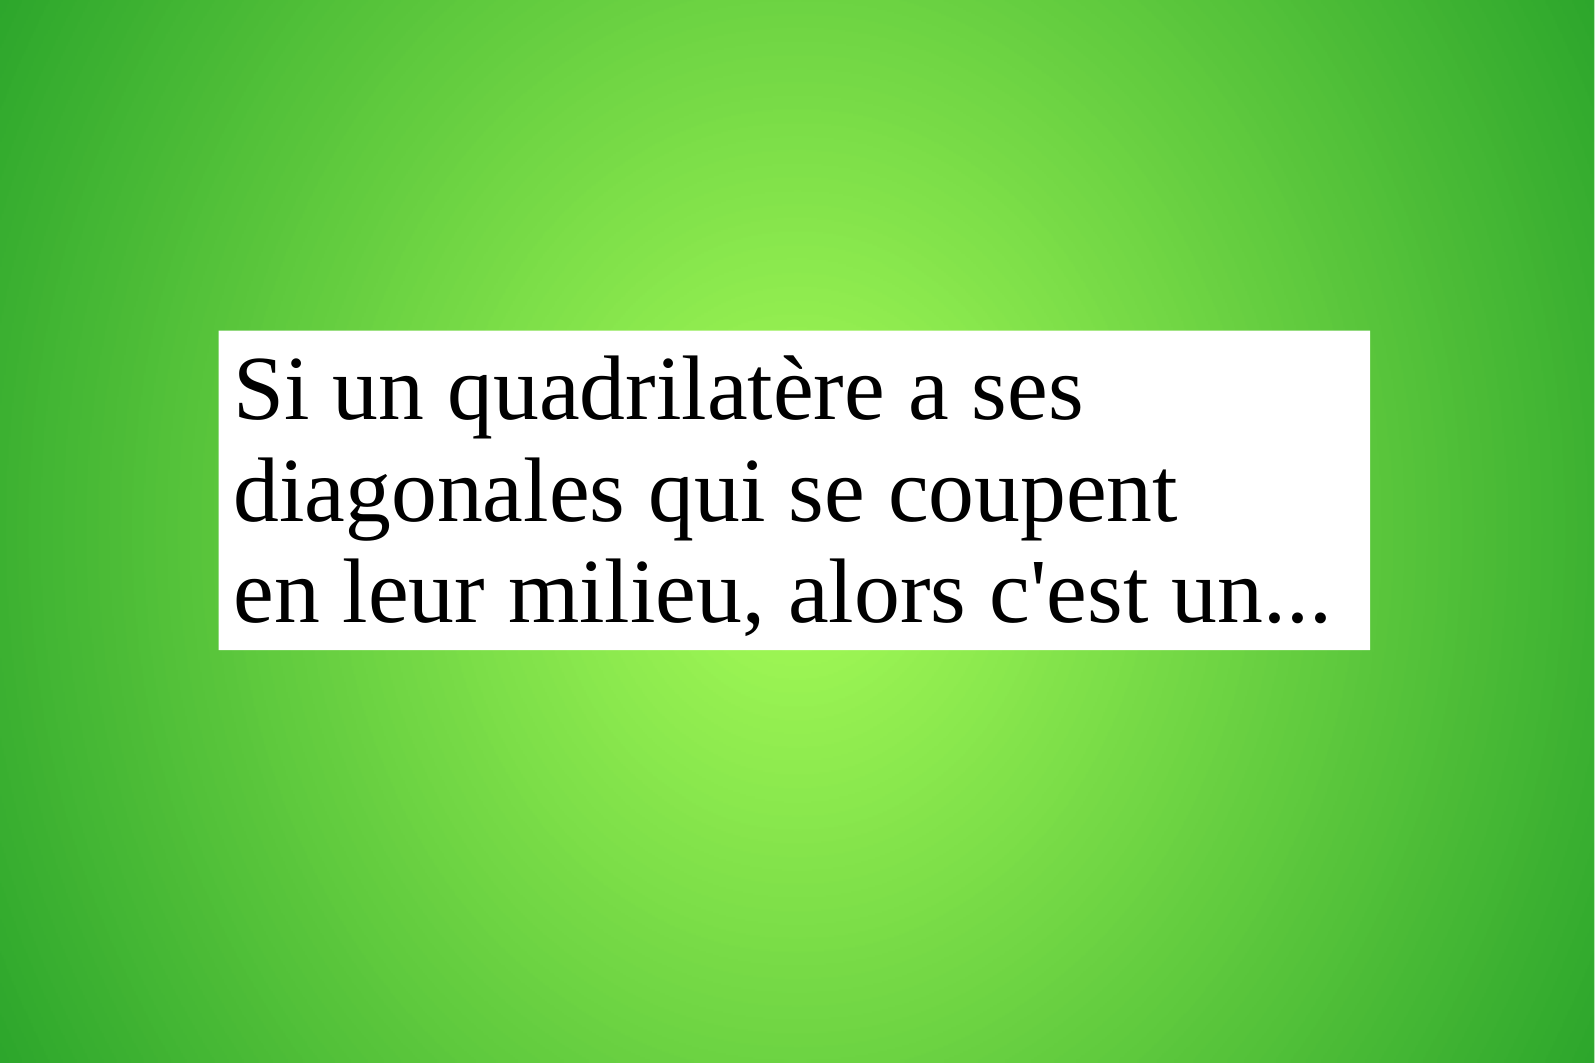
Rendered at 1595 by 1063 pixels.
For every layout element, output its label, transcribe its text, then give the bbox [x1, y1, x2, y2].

text_box Si un quadrilatère a ses diagonales qui se coupent en leur milieu, alors c'est un... [218, 330, 1371, 651]
picture [0, 0, 1595, 1063]
